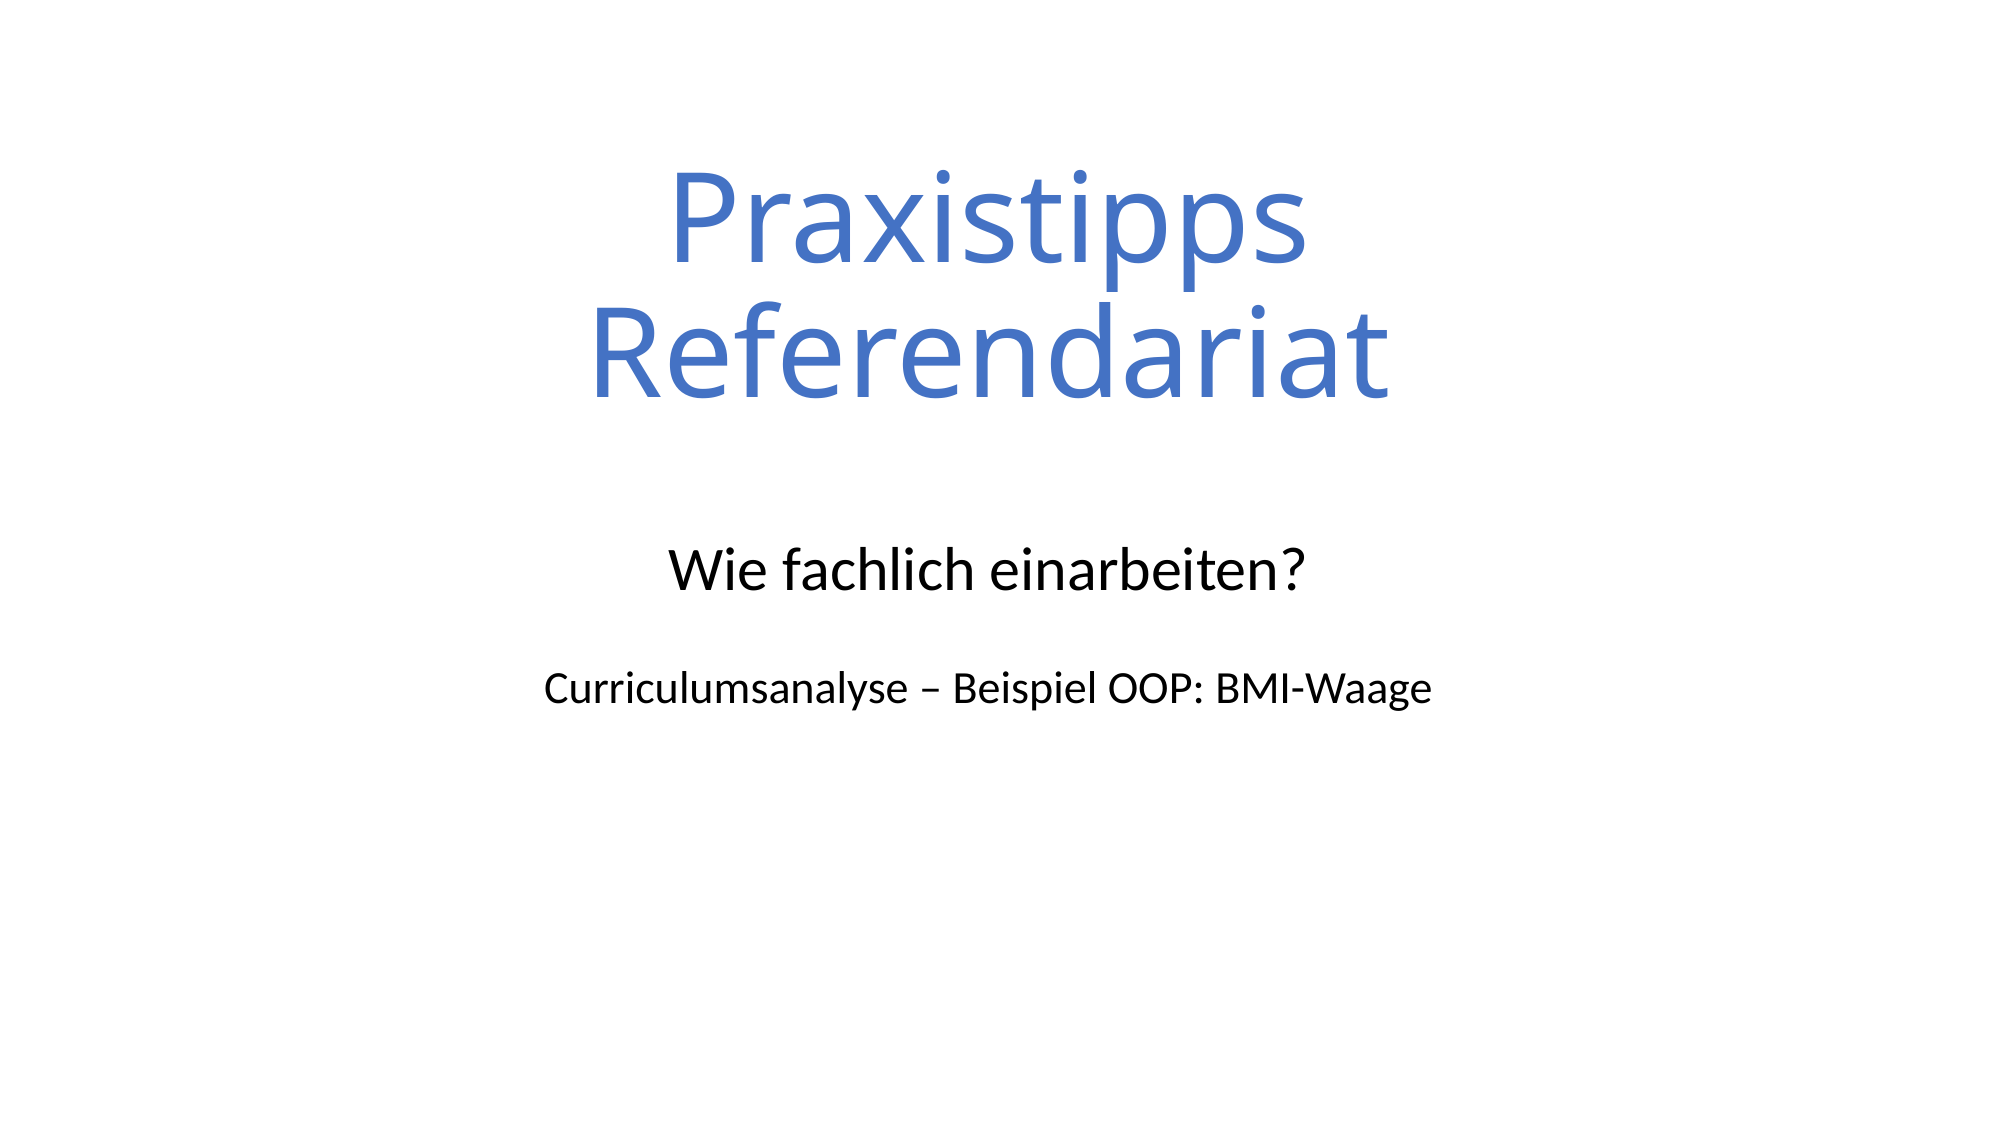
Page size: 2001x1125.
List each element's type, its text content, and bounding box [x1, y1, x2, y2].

subtitle Wie fachlich einarbeiten? Curriculumsanalyse – Beispiel OOP: BMI-Waage [238, 447, 1739, 719]
title Praxistipps Referendariat [238, 40, 1739, 433]
